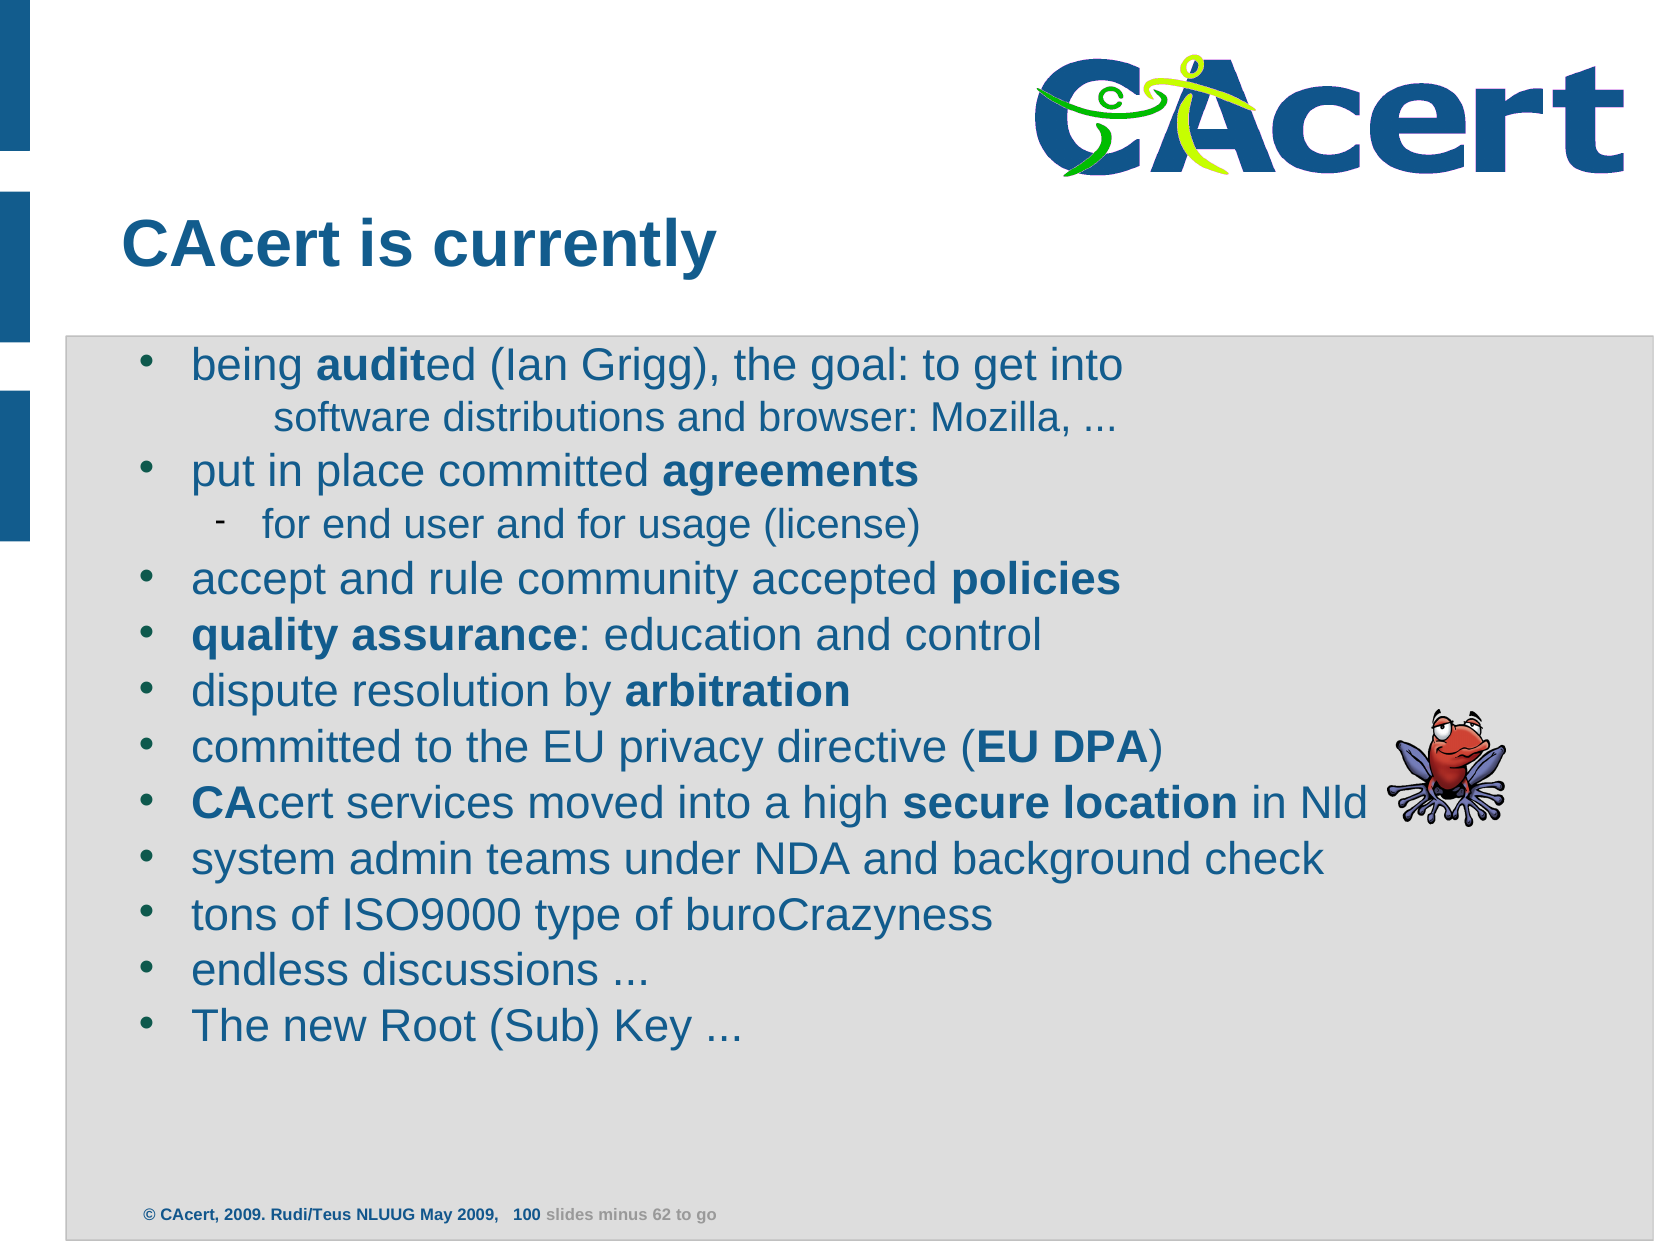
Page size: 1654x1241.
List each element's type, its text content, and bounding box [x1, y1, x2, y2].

picture [1387, 709, 1506, 827]
picture [1033, 53, 1625, 178]
title CAcert is currently [121, 184, 1534, 309]
list being audited (Ian Grigg), the goal: to get into software distributions and browser: Mozilla, ... put in place committed agreements for end user and for usage (license)‏ accept and rule community accepted policies quality assurance: education and control dispute resolution by arbitration committed to the EU privacy directive (EU DPA) CAcert services moved into a high secure location in Nld system admin teams under NDA and background check tons of ISO9000 type of buroCrazyness endless discussions ... The new Root (Sub) Key ... [121, 344, 1596, 1105]
